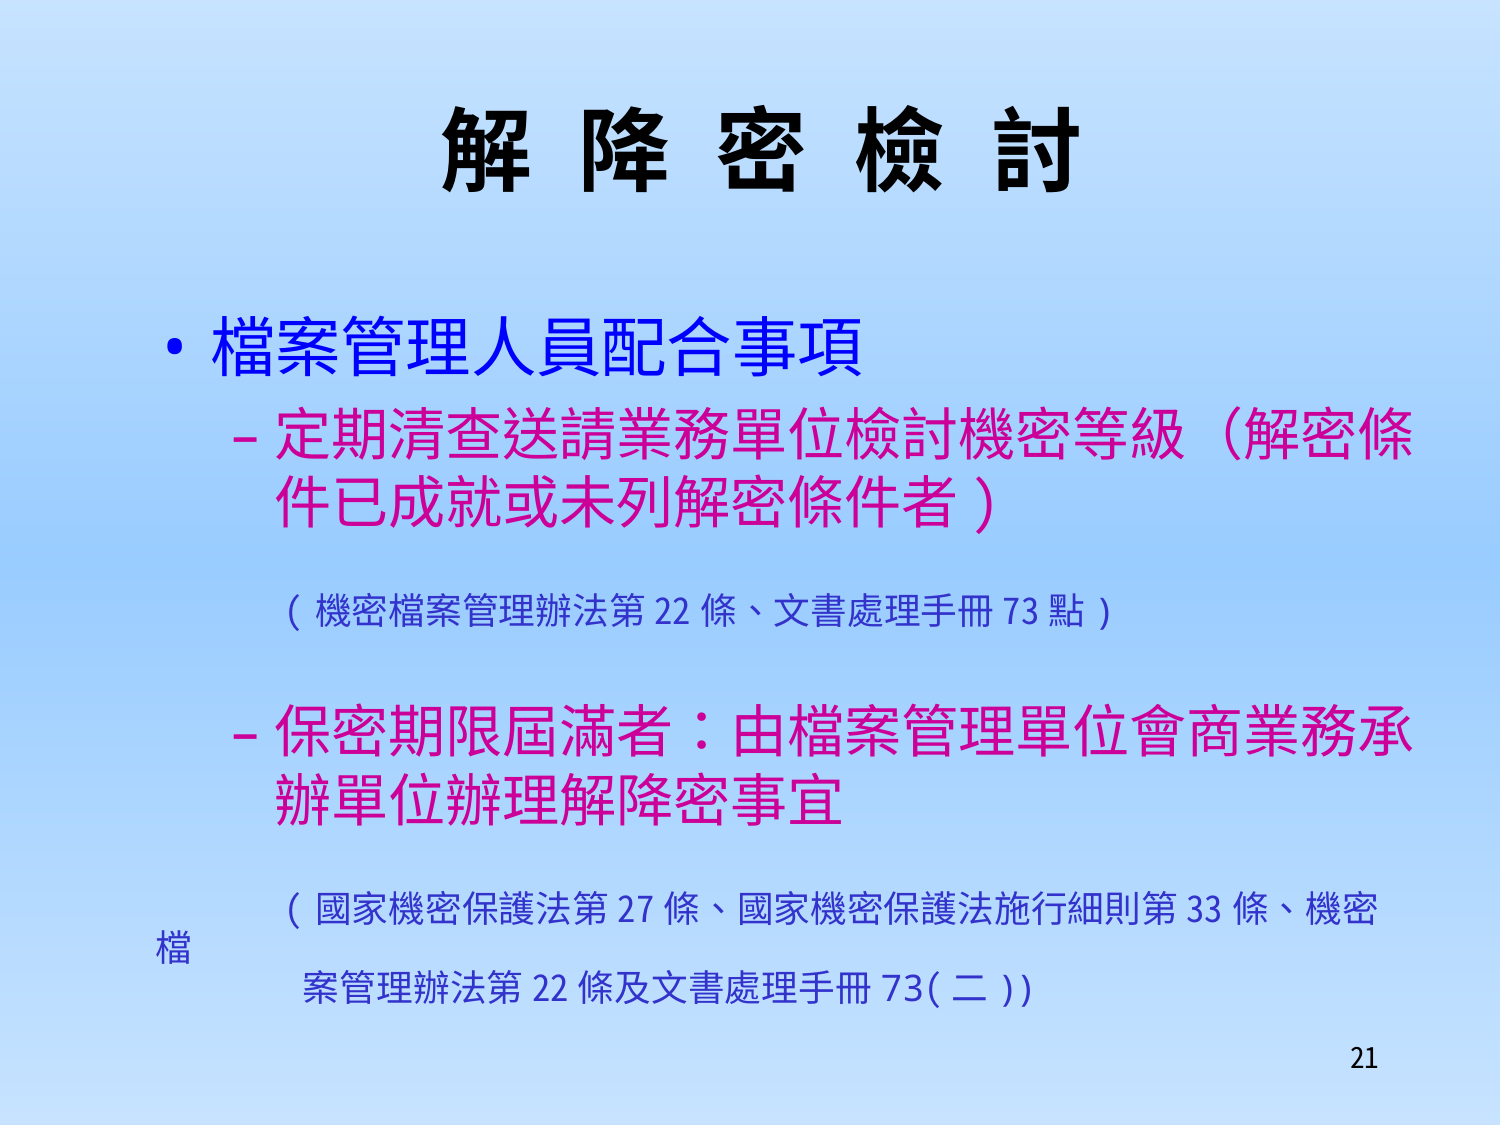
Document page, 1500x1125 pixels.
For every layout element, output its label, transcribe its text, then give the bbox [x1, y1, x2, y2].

text_box <編號> [1074, 1029, 1388, 1101]
list 檔案管理人員配合事項 定期清查送請業務單位檢討機密等級（解密條件已成就或未列解密條件者) (機密檔案管理辦法第22條、文書處理手冊73點) 保密期限屆滿者：由檔案管理單位會商業務承辦單位辦理解降密事宜 (國家機密保護法第27條、國家機密保護法施行細則第33條、機密檔 案管理辦法第22條及文書處理手冊73(二)) [147, 290, 1423, 1029]
title 解 降 密 檢 討 [147, 66, 1423, 229]
